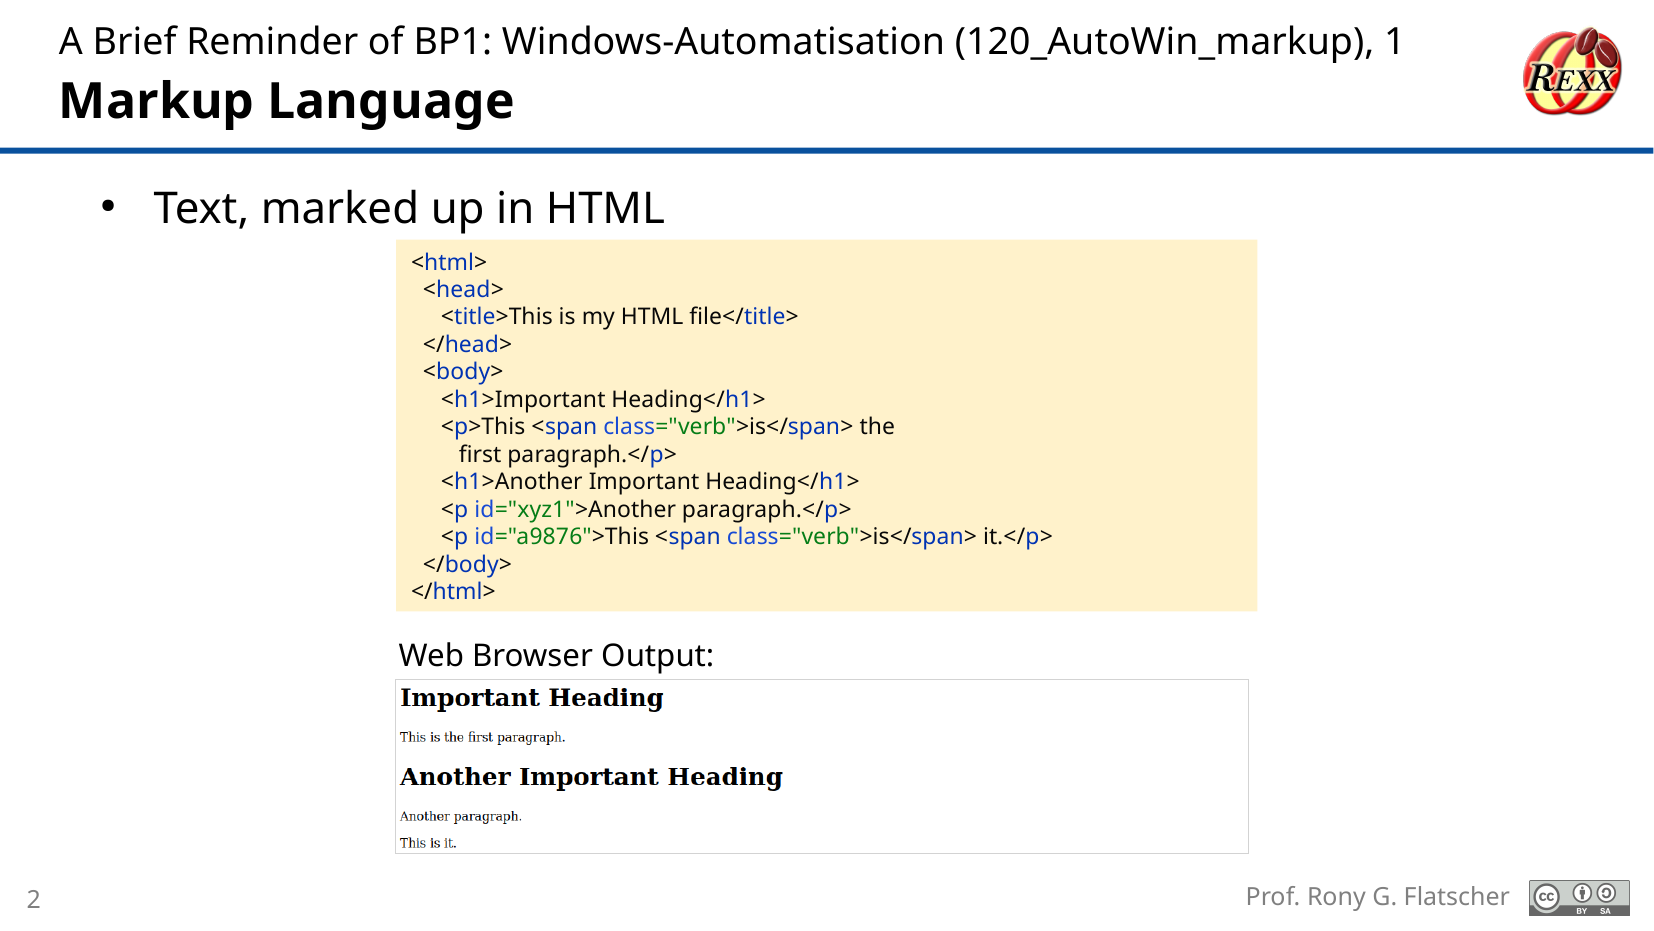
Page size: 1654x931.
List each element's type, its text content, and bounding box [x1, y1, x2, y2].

text_box <html> <head> <title>This is my HTML file</title> </head> <body> <h1>Important Heading</h1> <p>This <span class="verb">is</span> the first paragraph.</p> <h1>Another Important Heading</h1> <p id="xyz1">Another paragraph.</p> <p id="a9876">This <span class="verb">is</span> it.</p> </body> </html> [396, 239, 1258, 612]
picture [395, 679, 1249, 854]
title A Brief Reminder of BP1: Windows-Automatisation (120_AutoWin_markup), 1 Markup Language [0, 0, 1625, 148]
list Text, marked up in HTML [82, 177, 1571, 857]
text_box Web Browser Output: [383, 626, 1564, 682]
